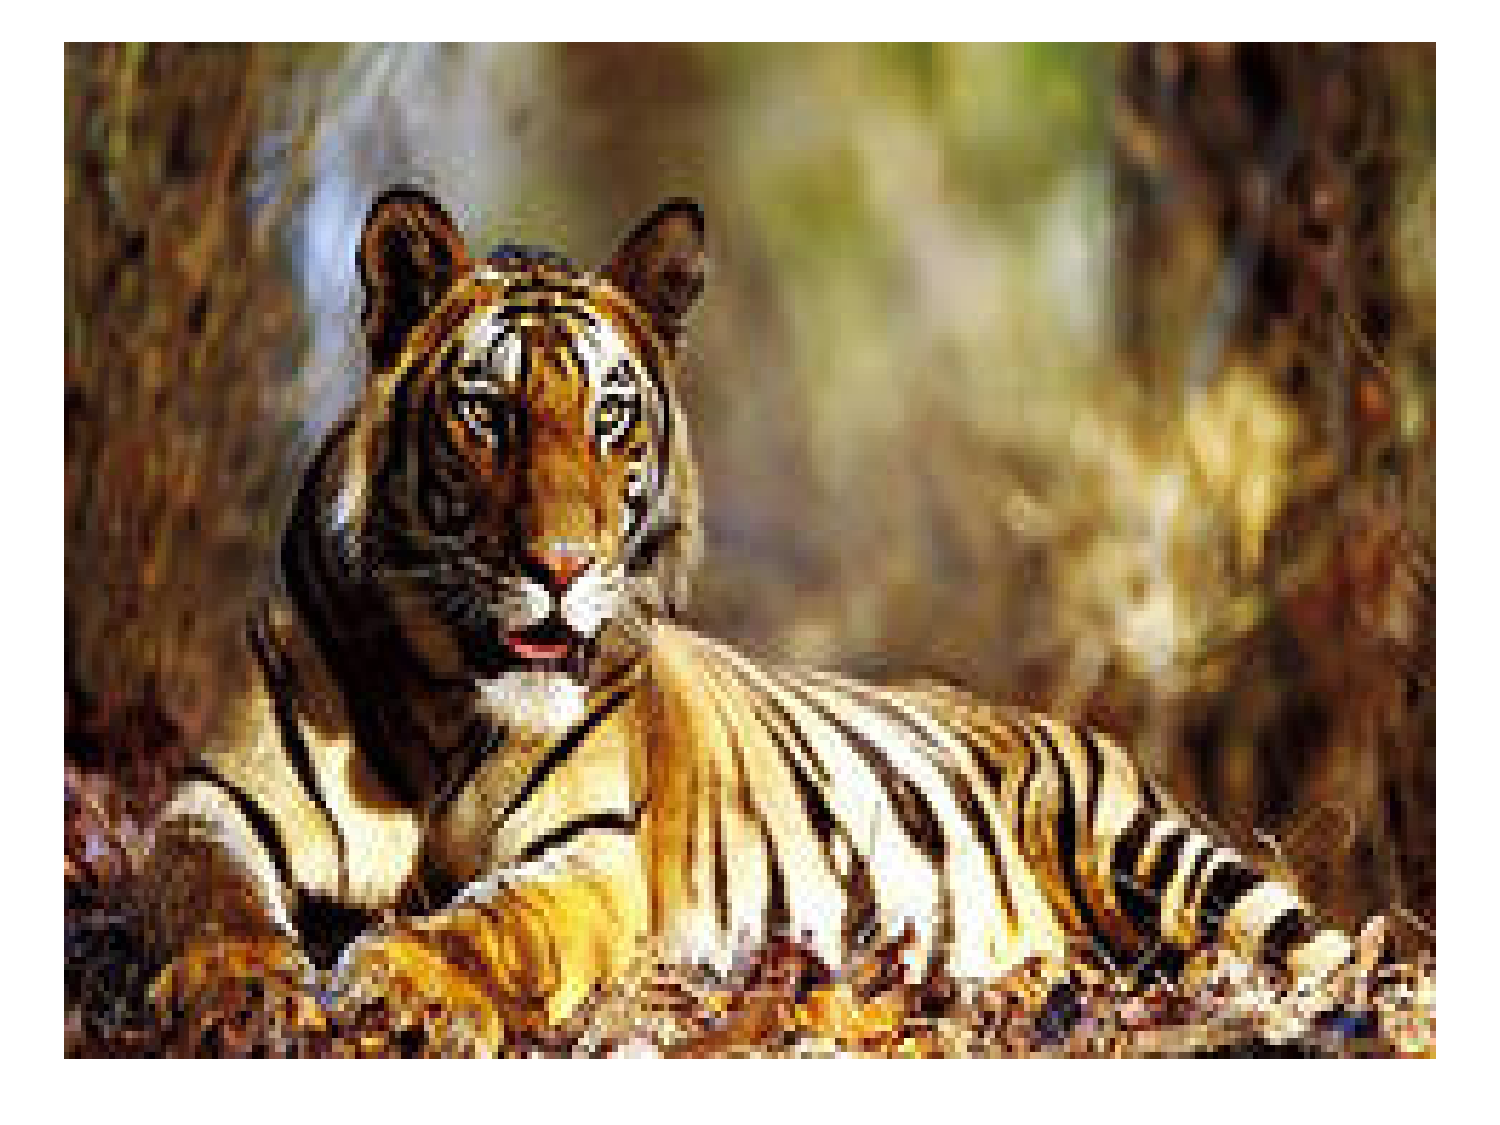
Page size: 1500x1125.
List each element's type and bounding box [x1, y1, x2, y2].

picture [64, 42, 1436, 1059]
